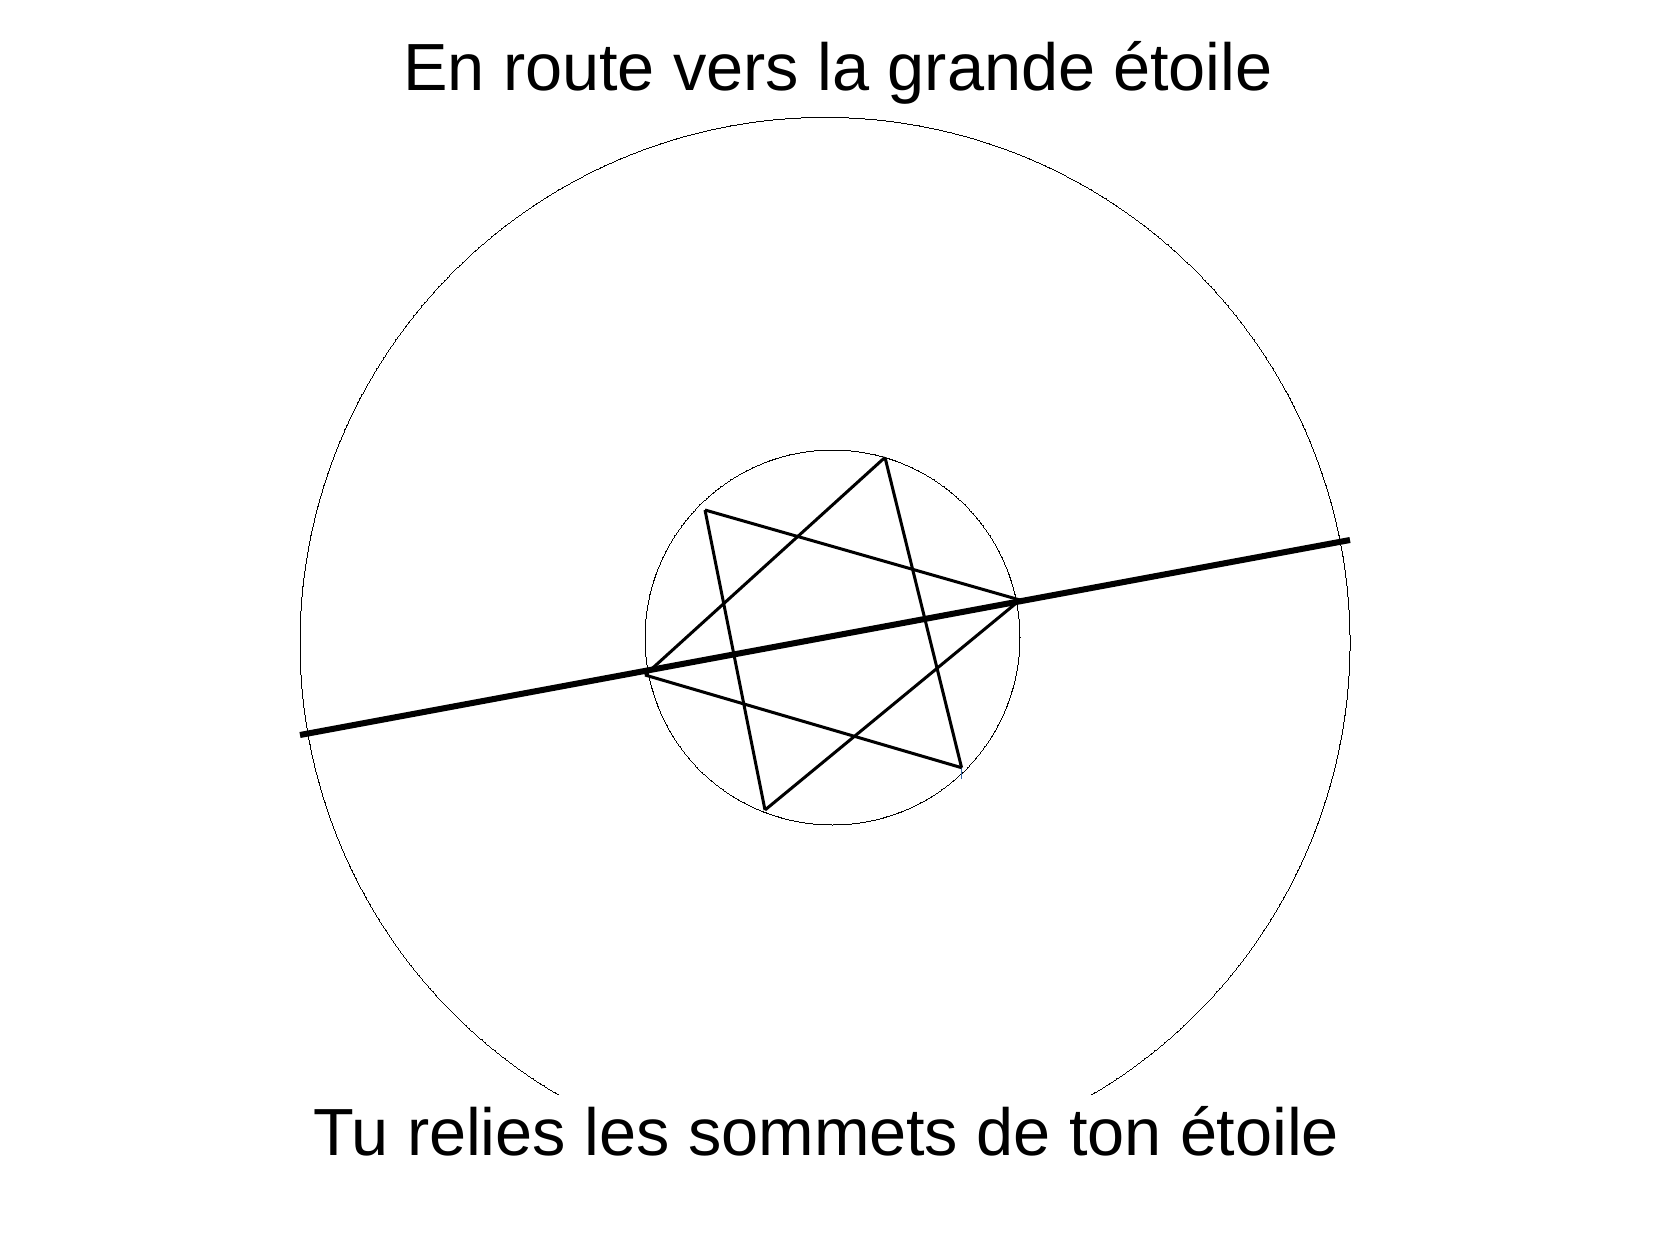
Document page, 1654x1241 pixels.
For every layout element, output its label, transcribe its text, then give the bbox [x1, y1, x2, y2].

title En route vers la grande étoile [30, 30, 1654, 106]
title Tu relies les sommets de ton étoile [18, 1095, 1654, 1171]
